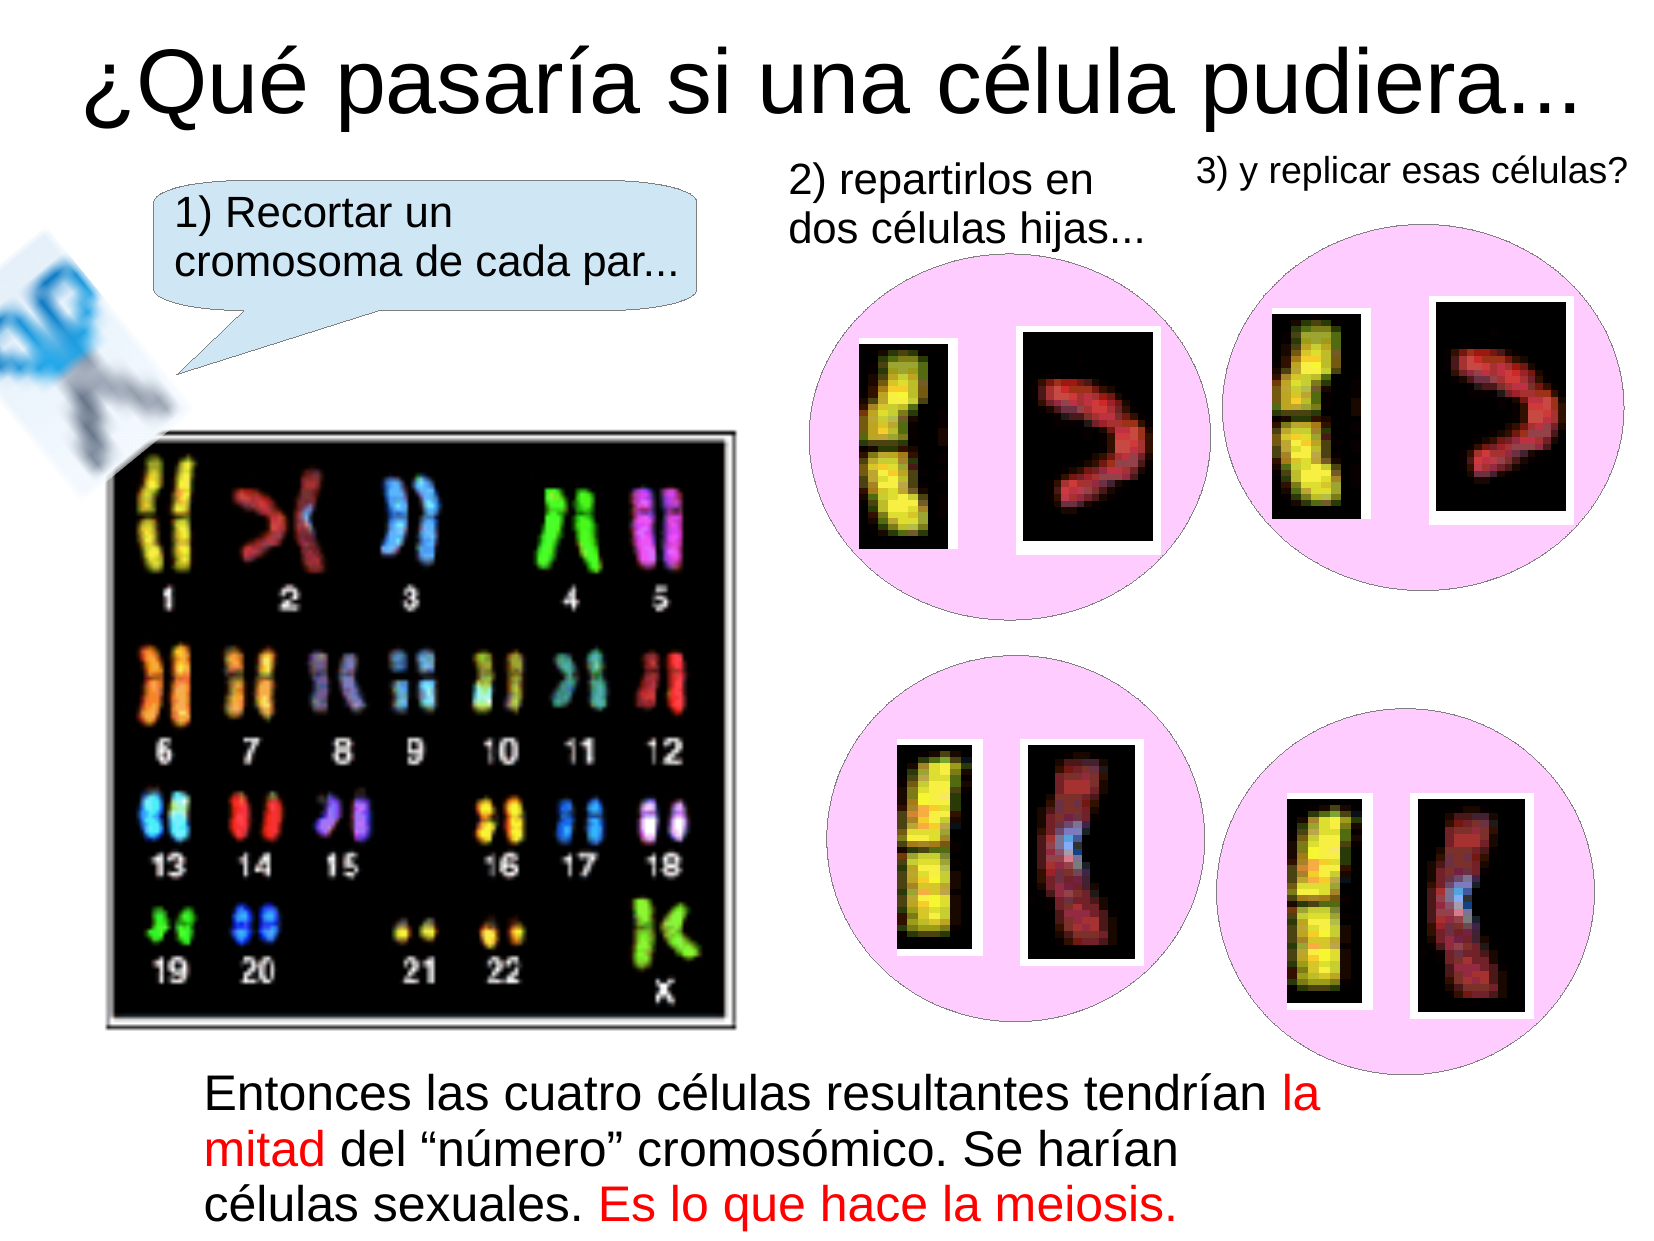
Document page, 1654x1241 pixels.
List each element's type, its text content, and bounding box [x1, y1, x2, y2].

picture [1410, 793, 1534, 1019]
text_box [1216, 708, 1595, 1075]
text_box [826, 655, 1205, 1022]
picture [1287, 793, 1373, 1010]
text_box [176, 349, 258, 375]
text_box 1) Recortar un cromosoma de cada par... [159, 180, 697, 349]
picture [1016, 326, 1161, 555]
text_box 2) repartirlos en dos células hijas... [773, 147, 1164, 260]
text_box [809, 260, 1211, 621]
text_box 3) y replicar esas células? [1181, 141, 1643, 199]
picture [0, 226, 745, 1046]
picture [859, 338, 958, 549]
picture [1272, 308, 1371, 519]
picture [897, 739, 983, 956]
text_box [153, 194, 159, 297]
text_box Entonces las cuatro células resultantes tendrían la mitad del “número” cromosómico. Se harían células sexuales. Es lo que hace la meiosis. [188, 1057, 1347, 1241]
picture [1020, 739, 1144, 966]
title ¿Qué pasaría si una célula pudiera... [64, 0, 1601, 186]
text_box [1222, 224, 1625, 591]
picture [1429, 296, 1574, 525]
